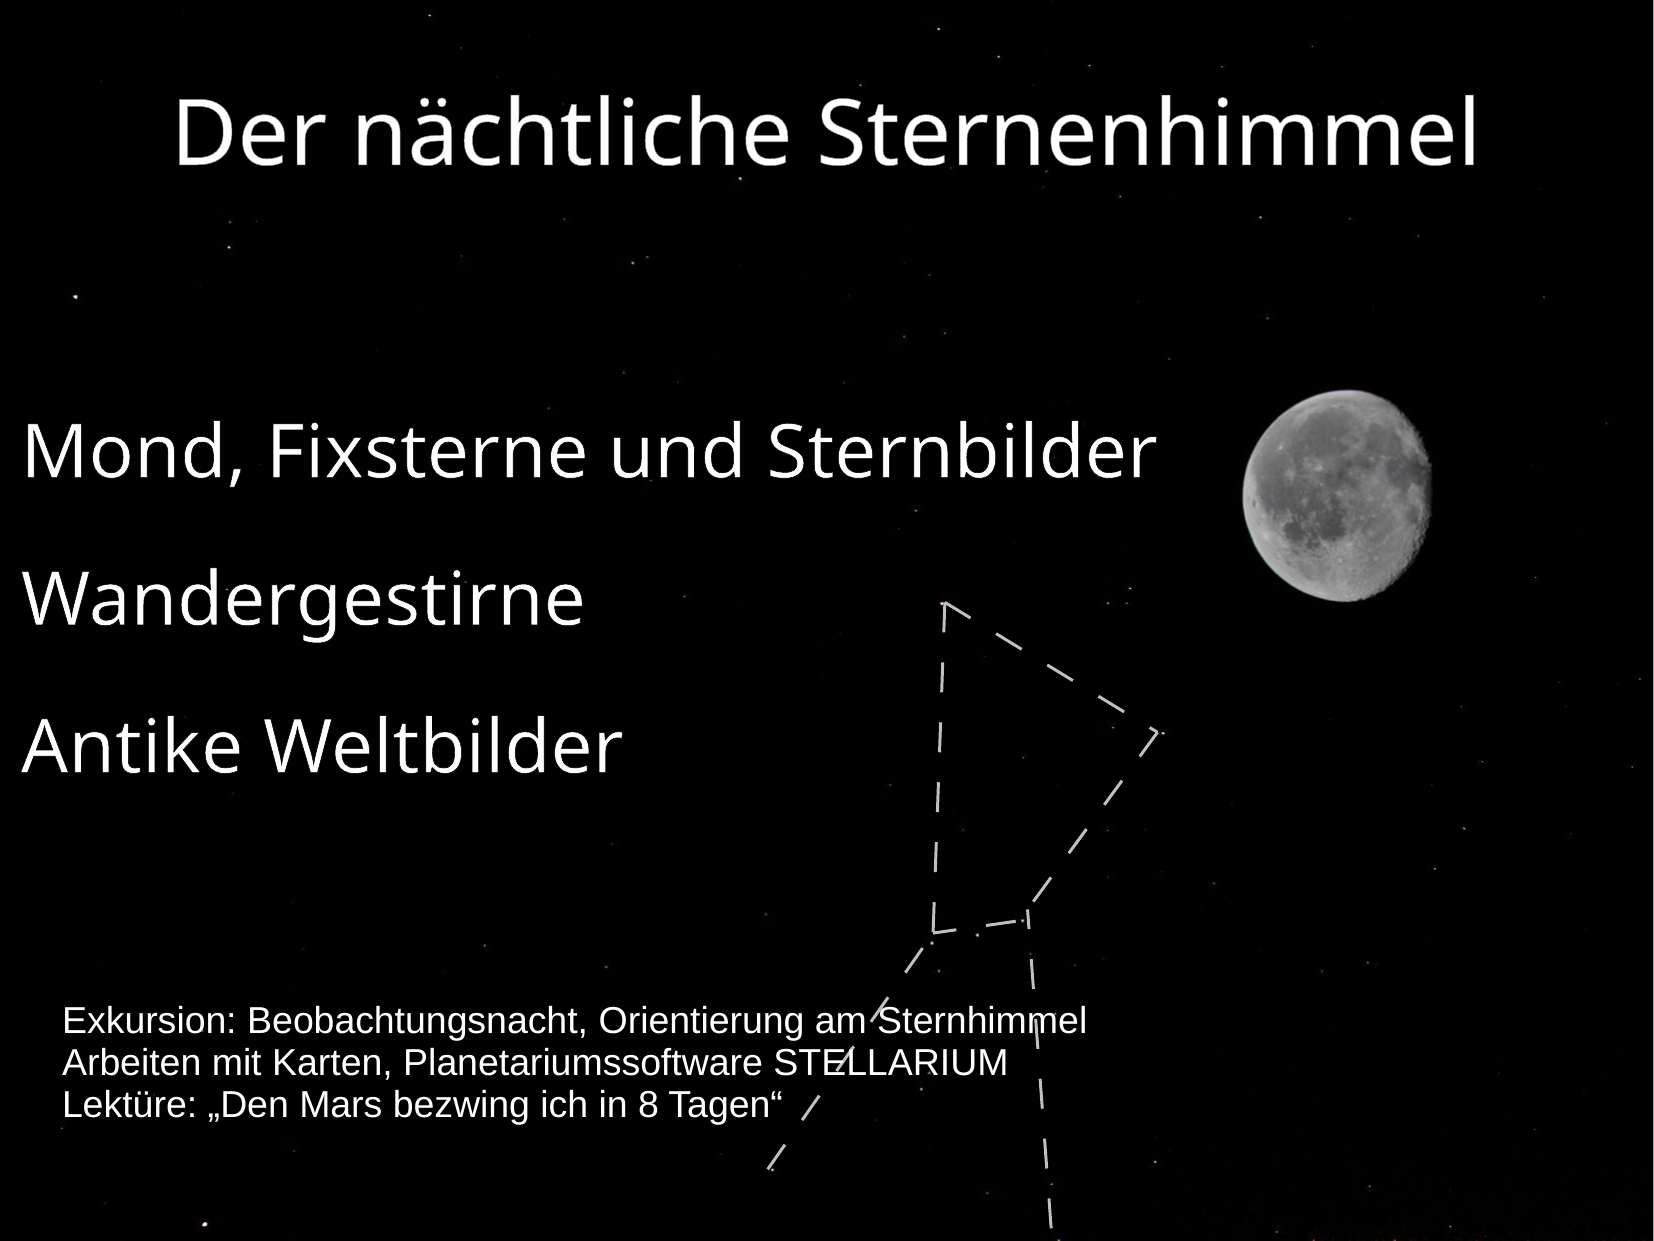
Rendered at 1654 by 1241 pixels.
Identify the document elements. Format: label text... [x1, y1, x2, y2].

text_box Antike Weltbilder [0, 679, 678, 811]
text_box Wandergestirne [0, 531, 609, 663]
text_box Exkursion: Beobachtungsnacht, Orientierung am Sternhimmel Arbeiten mit Karten, Planetariumssoftware STELLARIUM Lektüre: „Den Mars bezwing ich in 8 Tagen“ [47, 992, 1103, 1134]
title Der nächtliche Sternenhimmel [82, 25, 1571, 233]
text_box Mond, Fixsterne und Sternbilder [0, 383, 1192, 516]
picture [0, 0, 1654, 1241]
